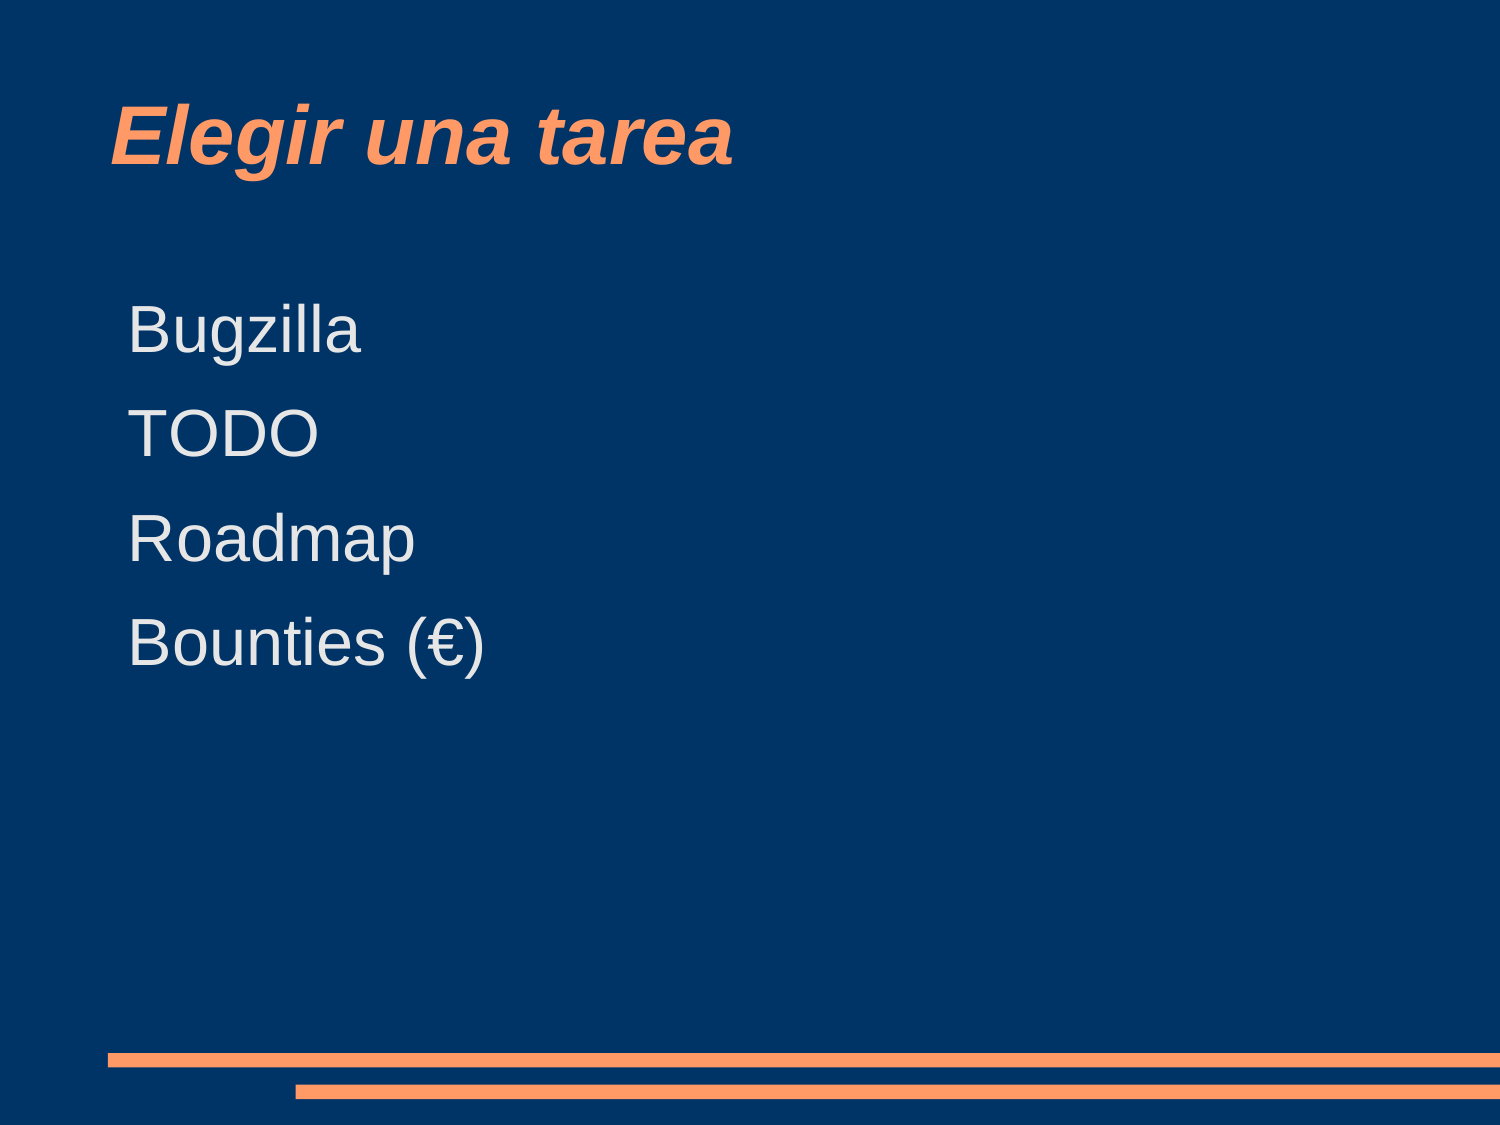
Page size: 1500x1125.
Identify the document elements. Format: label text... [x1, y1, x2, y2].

list Bugzilla TODO Roadmap Bounties (€) [110, 292, 1416, 1027]
title Elegir una tarea [110, 41, 1392, 230]
